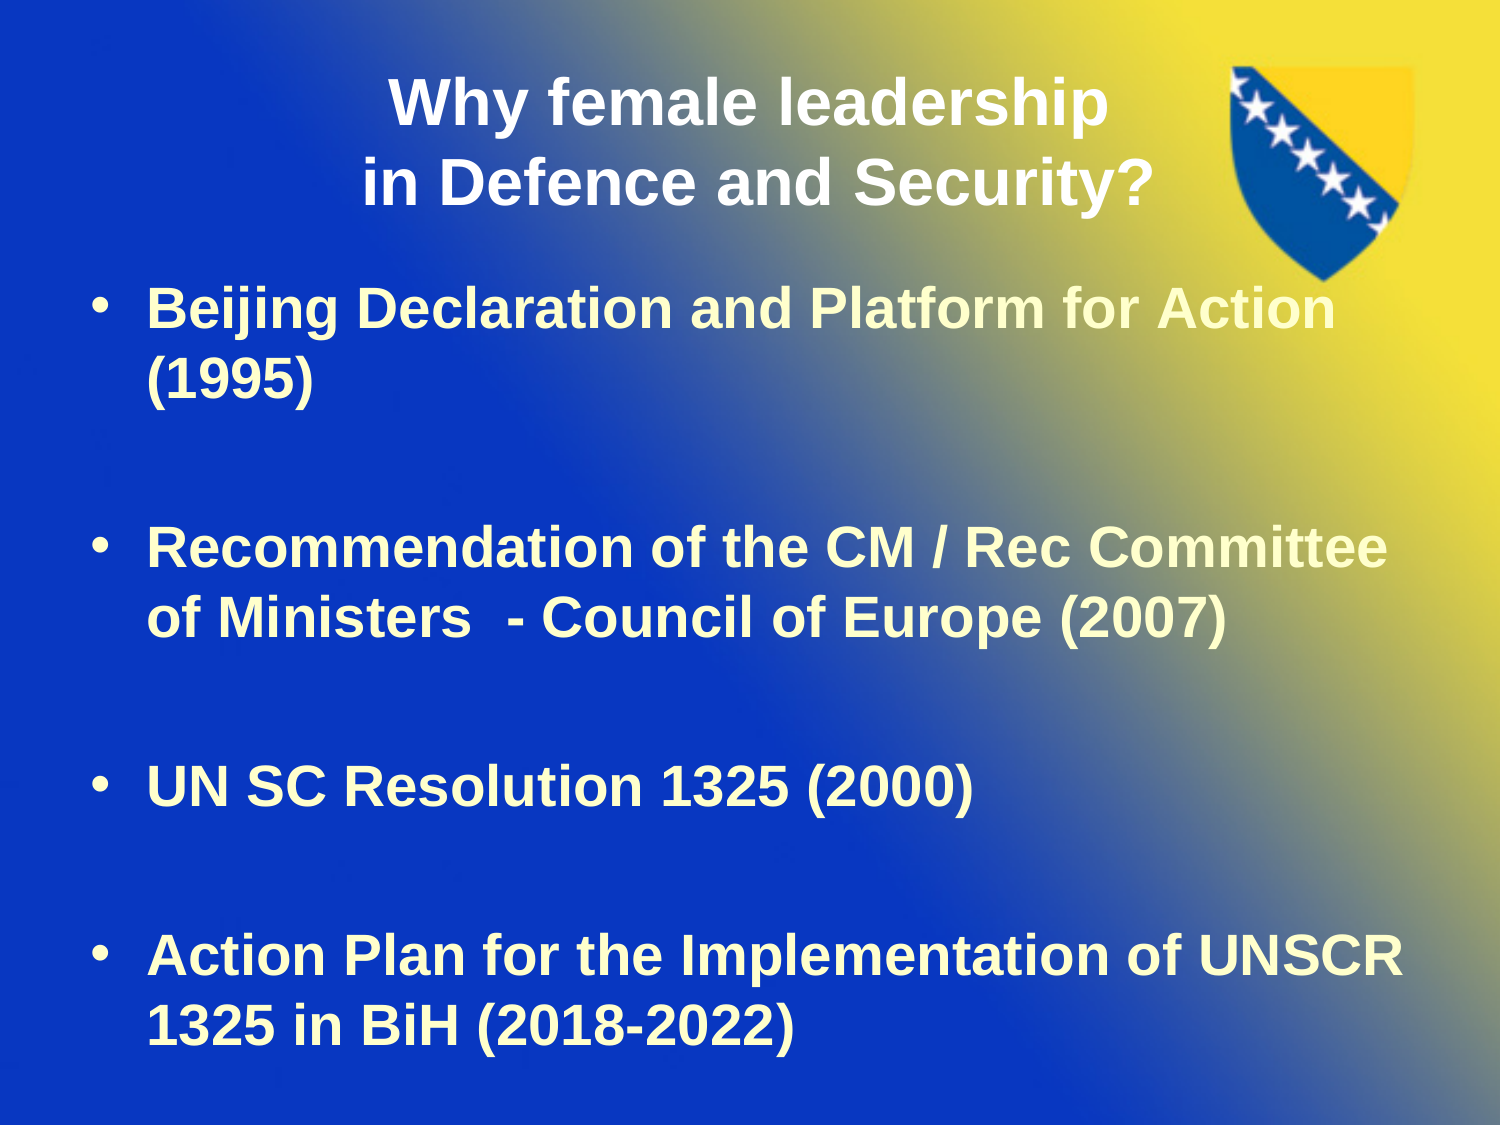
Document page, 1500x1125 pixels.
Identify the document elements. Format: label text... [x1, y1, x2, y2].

picture [0, 0, 1500, 1125]
title Why female leadership in Defence and Security? [75, 45, 1426, 233]
list Beijing Declaration and Platform for Action (1995) Recommendation of the CM / Rec Committee of Ministers - Council of Europe (2007) UN SC Resolution 1325 (2000) Action Plan for the Implementation of UNSCR 1325 in BiH (2018-2022) [75, 262, 1426, 1005]
